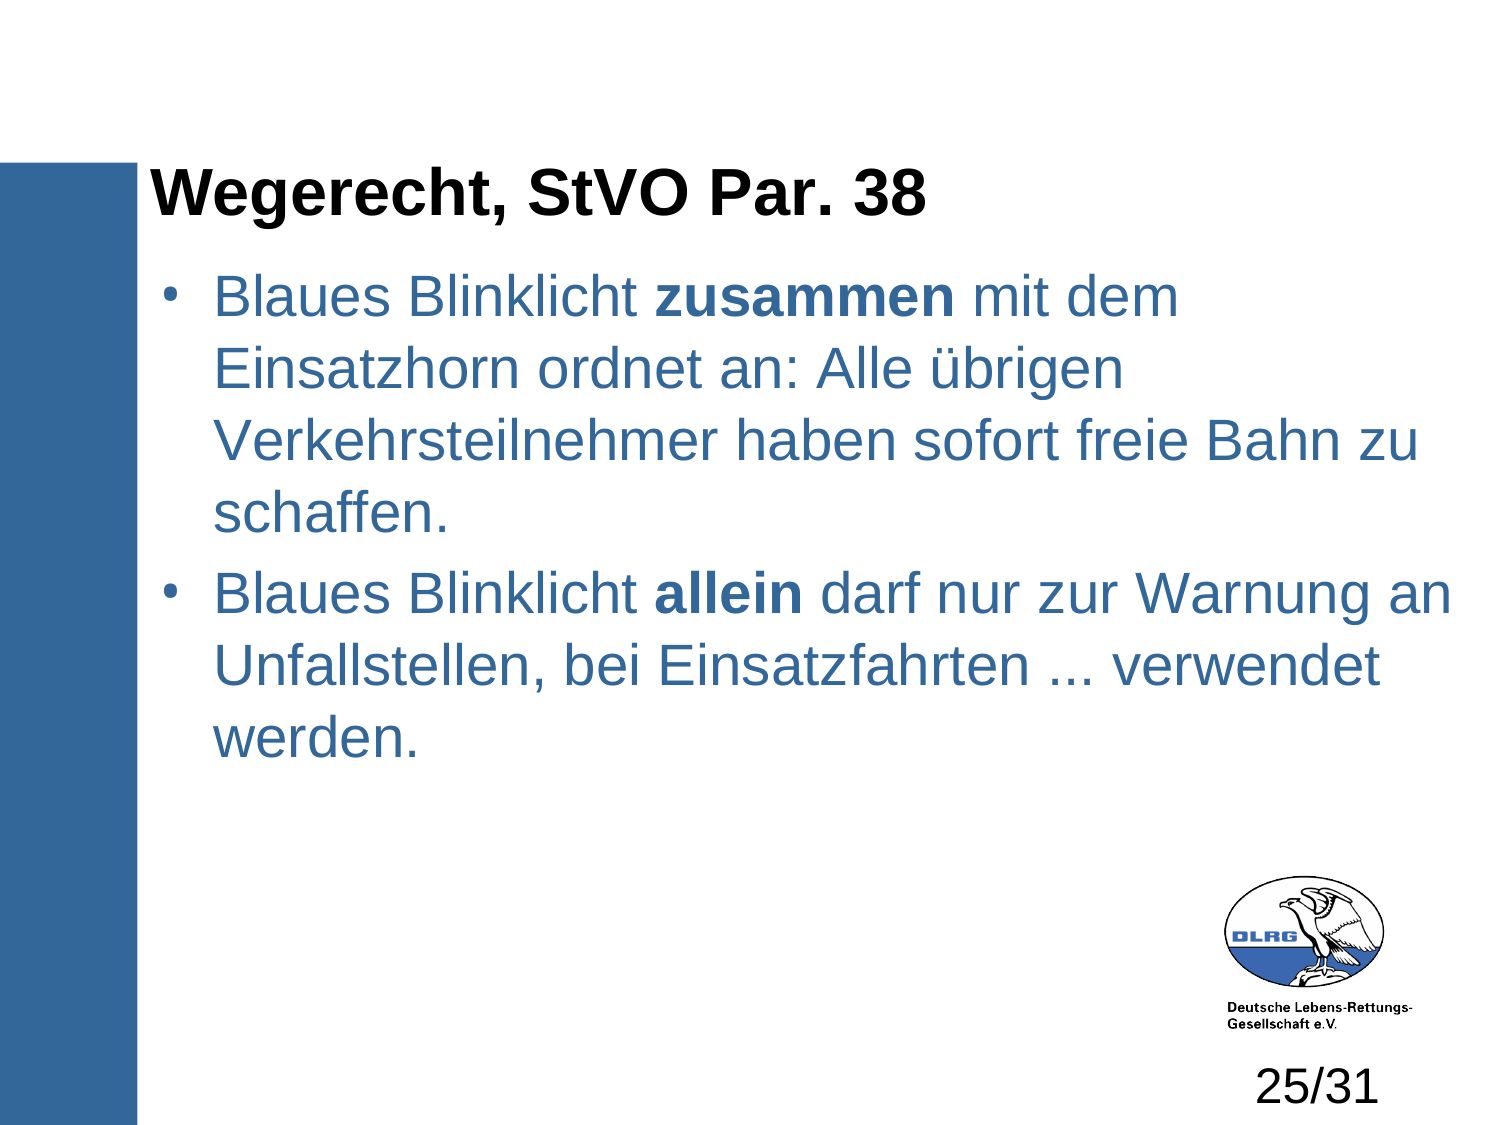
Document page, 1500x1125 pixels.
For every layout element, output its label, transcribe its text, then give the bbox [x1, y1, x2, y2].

text_box Blaues Blinklicht zusammen mit dem Einsatzhorn ordnet an: Alle übrigen Verkehrsteilnehmer haben sofort freie Bahn zu schaffen. Blaues Blinklicht allein darf nur zur Warnung an Unfallstellen, bei Einsatzfahrten ... verwendet werden. [159, 255, 1460, 1035]
title Wegerecht, StVO Par. 38 [150, 100, 1423, 286]
text_box 25/31 [1240, 1062, 1395, 1120]
